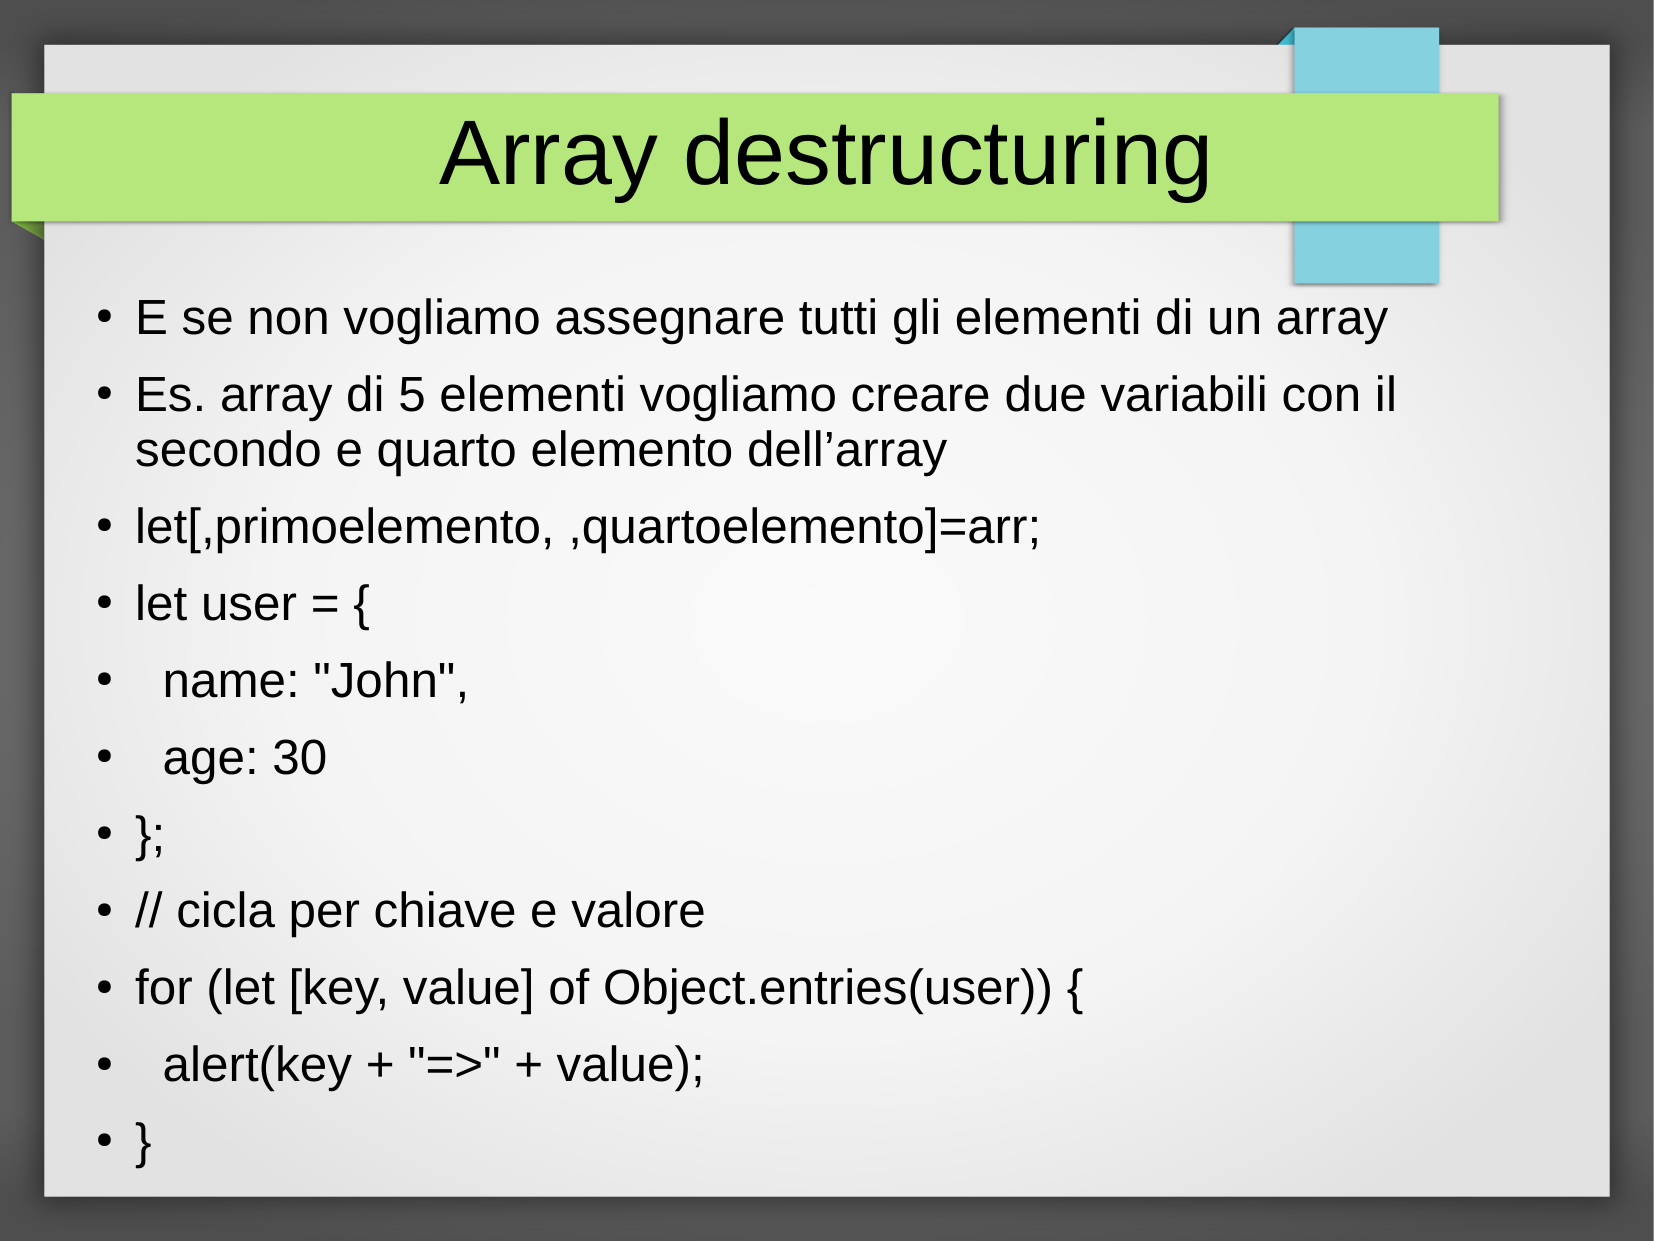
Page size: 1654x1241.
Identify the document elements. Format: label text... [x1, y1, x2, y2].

list E se non vogliamo assegnare tutti gli elementi di un array Es. array di 5 elementi vogliamo creare due variabili con il secondo e quarto elemento dell’array let[,primoelemento, ,quartoelemento]=arr; let user = { name: "John", age: 30 }; // cicla per chiave e valore for (let [key, value] of Object.entries(user)) { alert(key + "=>" + value); } [82, 290, 1571, 1170]
title Array destructuring [82, 49, 1571, 257]
picture [0, 0, 1654, 1241]
